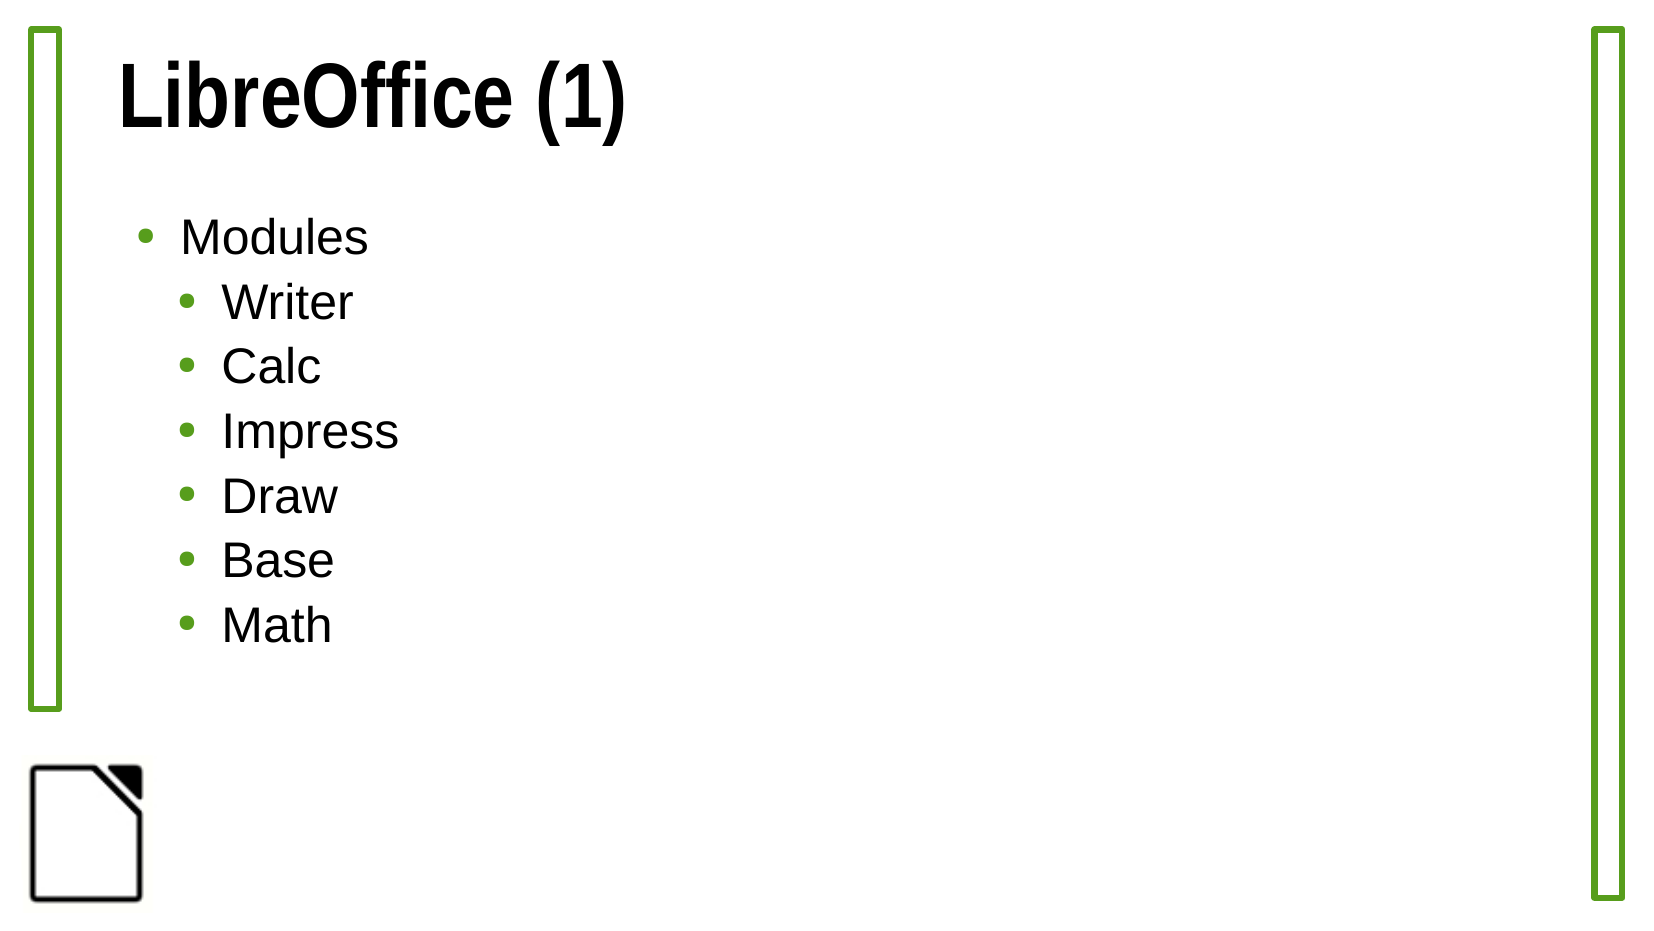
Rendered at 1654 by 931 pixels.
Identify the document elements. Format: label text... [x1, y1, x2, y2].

list Modules Writer Calc Impress Draw Base Math [118, 209, 1536, 830]
title LibreOffice (1) [118, 35, 1536, 154]
picture [9, 755, 166, 913]
